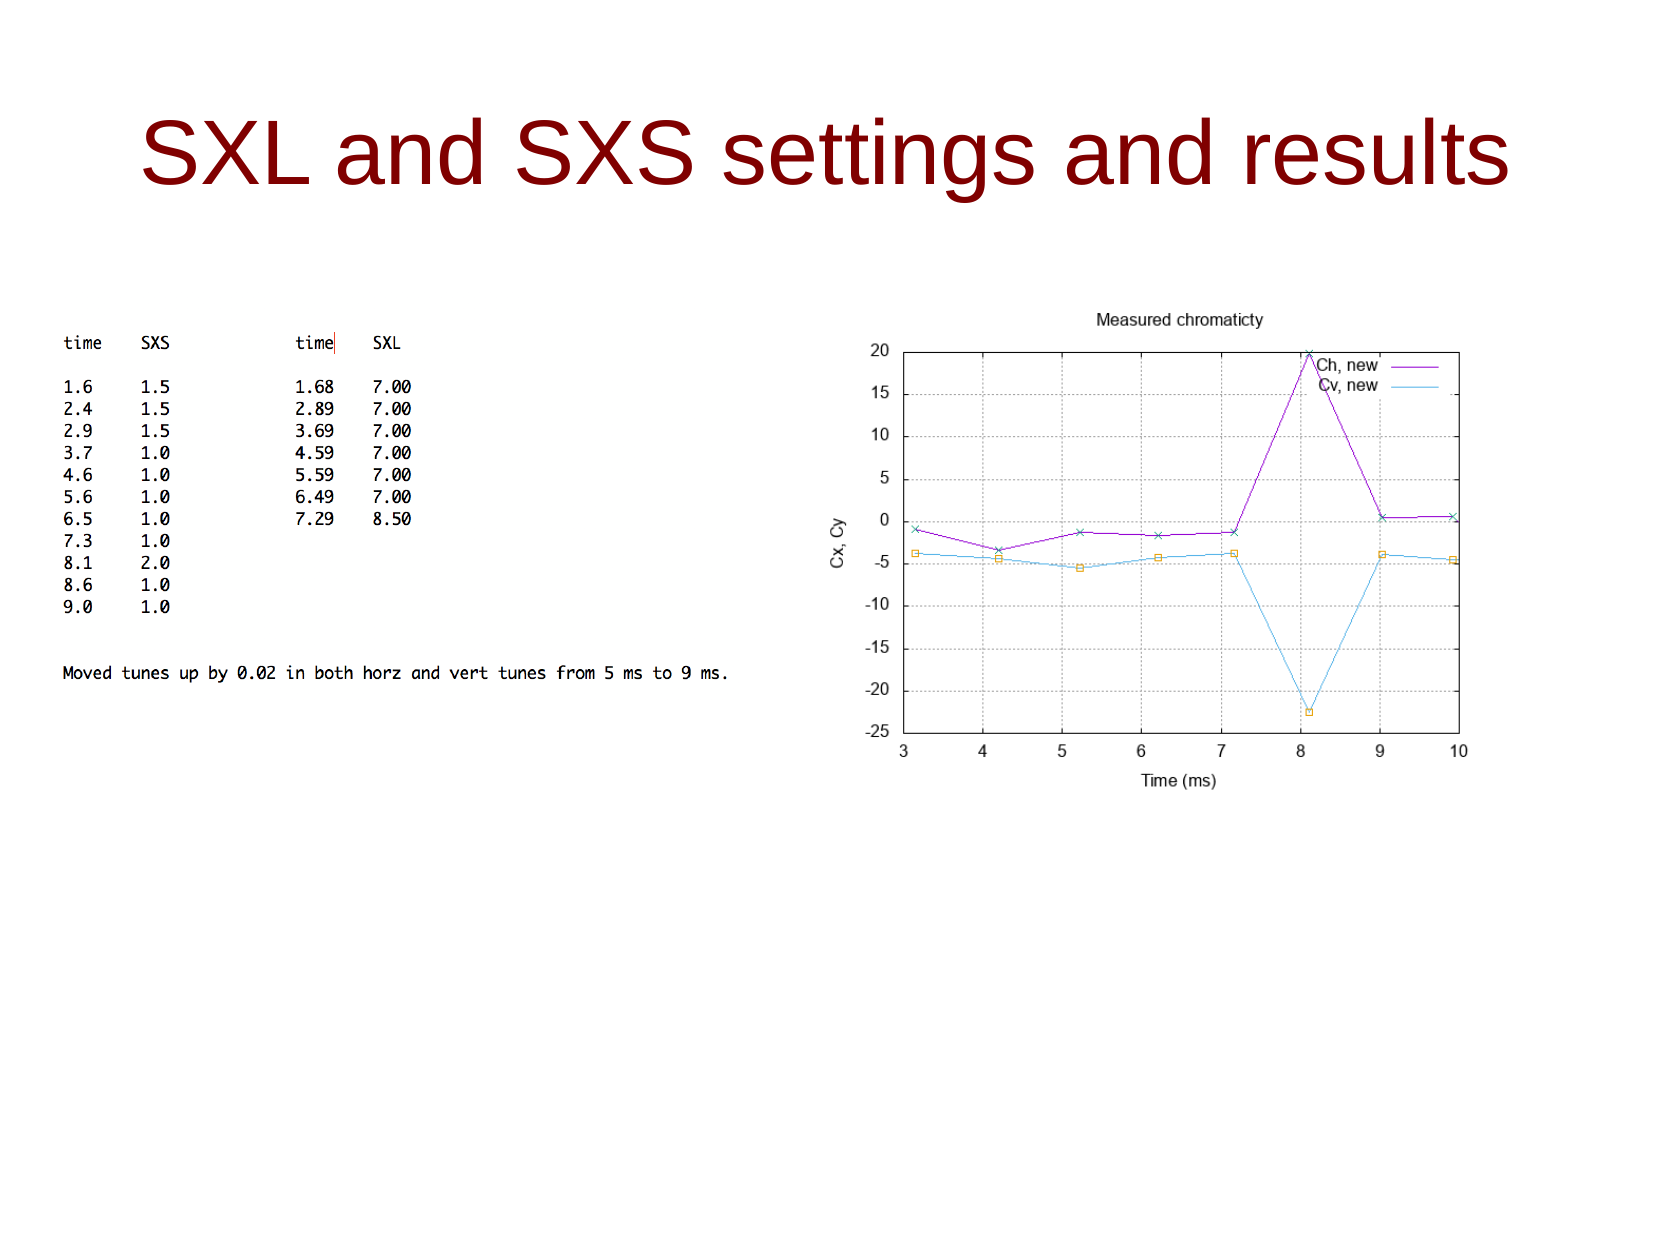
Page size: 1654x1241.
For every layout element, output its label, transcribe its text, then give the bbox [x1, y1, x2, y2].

picture [63, 292, 739, 702]
picture [825, 292, 1501, 797]
title SXL and SXS settings and results [82, 49, 1571, 257]
